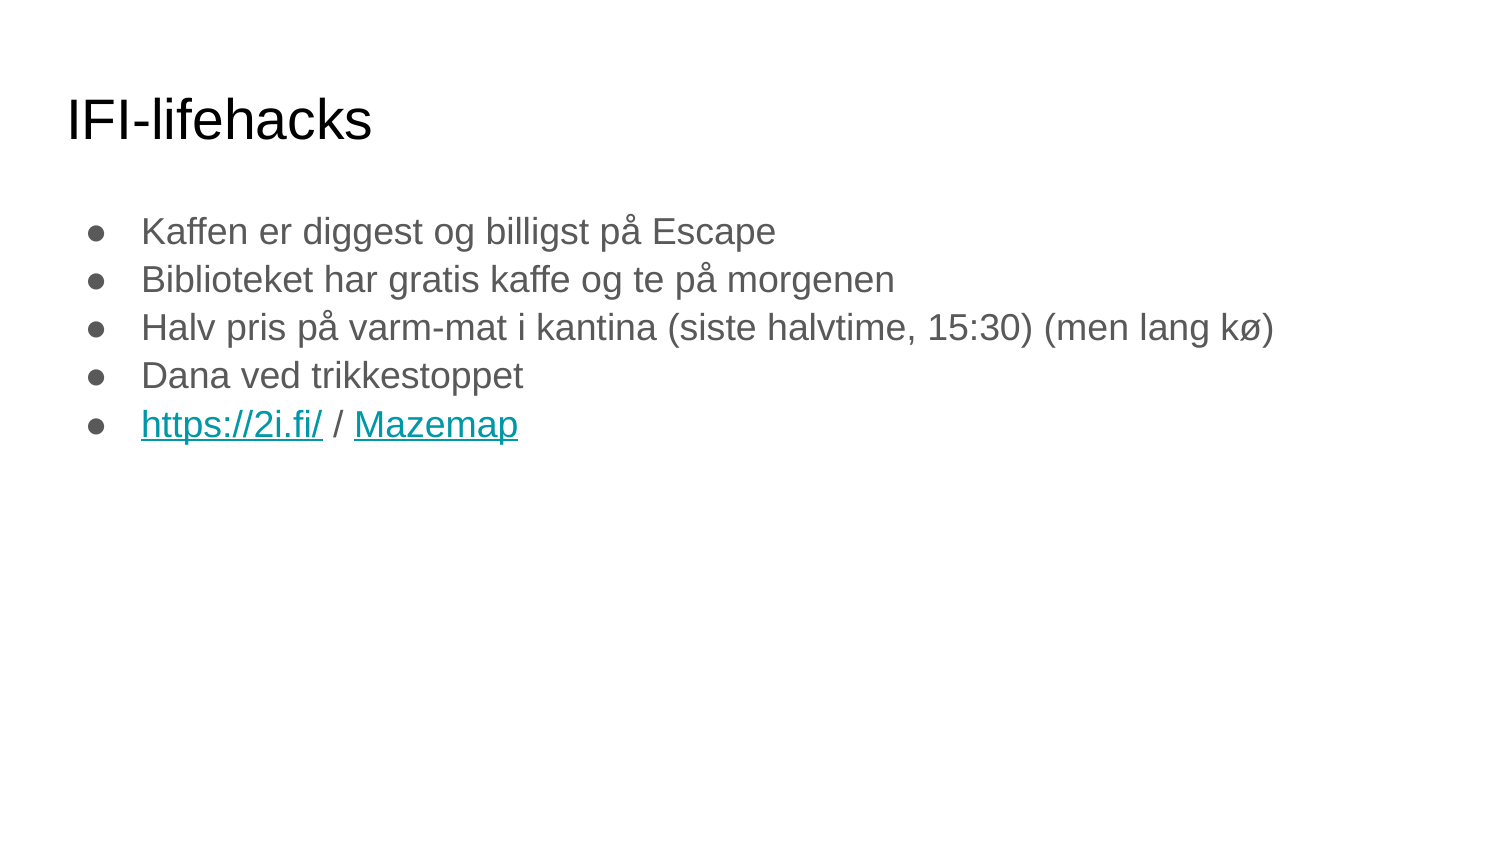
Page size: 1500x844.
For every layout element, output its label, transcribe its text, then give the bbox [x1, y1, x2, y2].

list Kaffen er diggest og billigst på Escape Biblioteket har gratis kaffe og te på morgenen Halv pris på varm-mat i kantina (siste halvtime, 15:30) (men lang kø) Dana ved trikkestoppet https://2i.fi/ / Mazemap [51, 189, 1449, 750]
title IFI-lifehacks [51, 72, 1449, 167]
